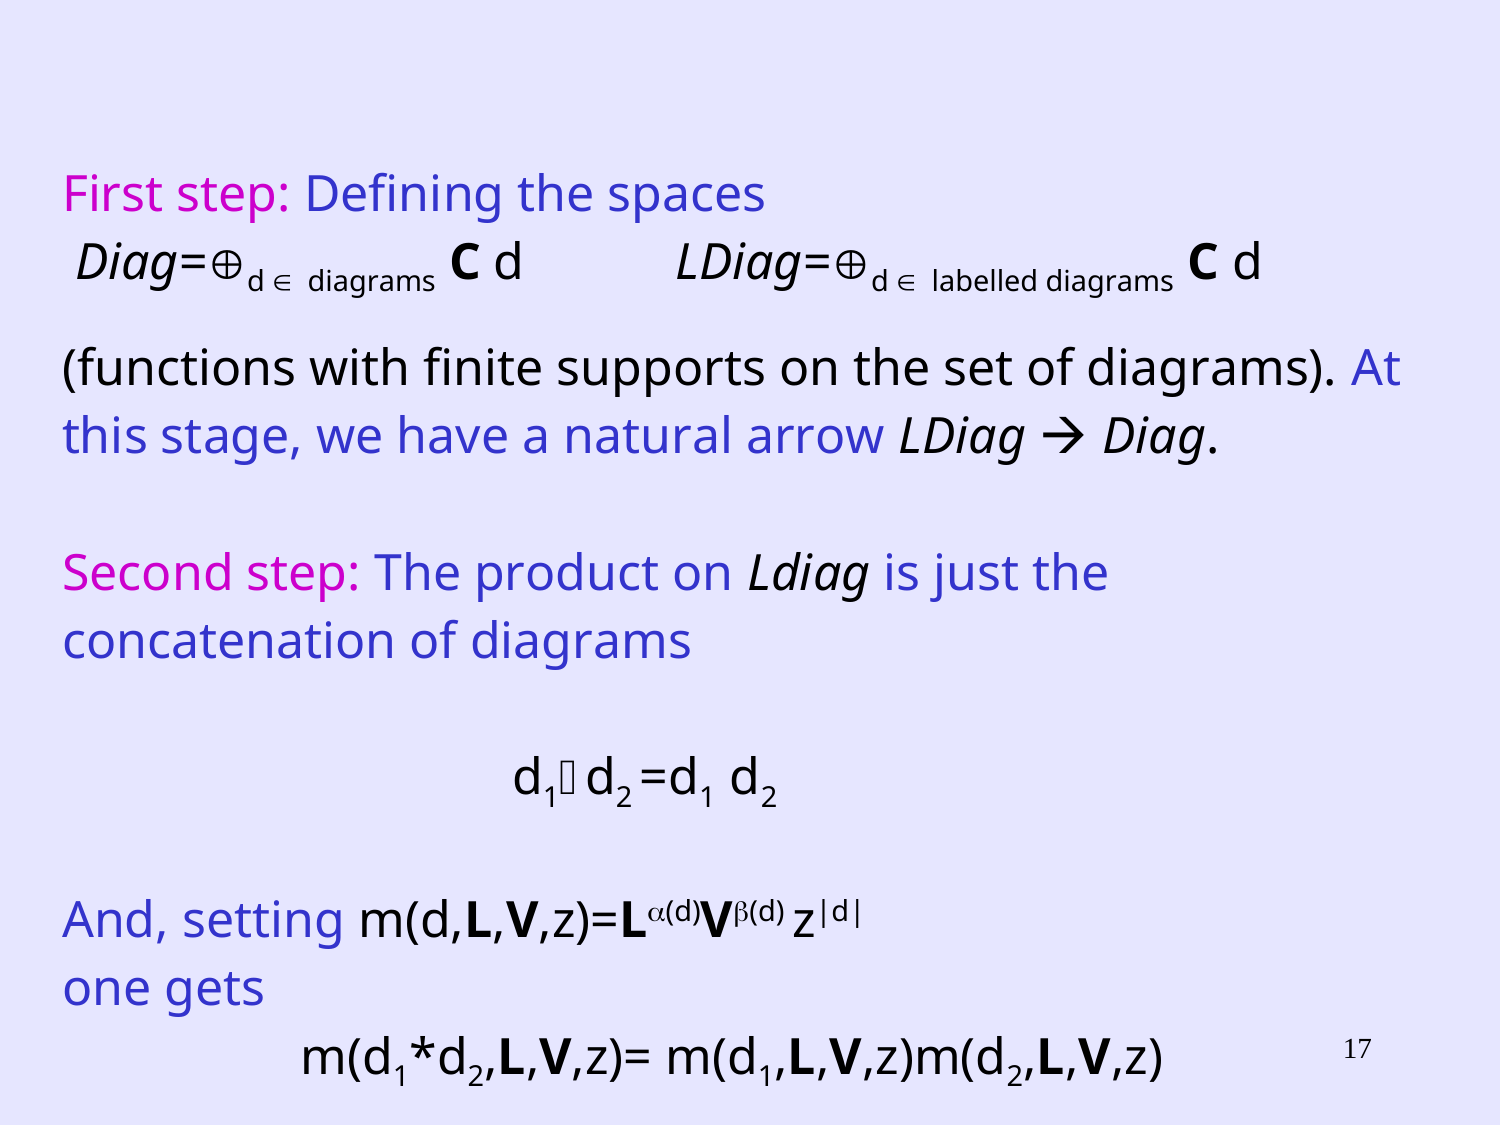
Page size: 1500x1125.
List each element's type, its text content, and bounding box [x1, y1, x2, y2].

text_box First step: Defining the spaces Diag=d  diagrams C d LDiag=d  labelled diagrams C d (functions with finite supports on the set of diagrams). At this stage, we have a natural arrow LDiag  Diag. Second step: The product on Ldiag is just the concatenation of diagrams d1 d2 =d1 d2 And, setting m(d,L,V,z)=L(d)V(d) z|d| one gets m(d1*d2,L,V,z)= m(d1,L,V,z)m(d2,L,V,z) [47, 149, 1426, 1103]
